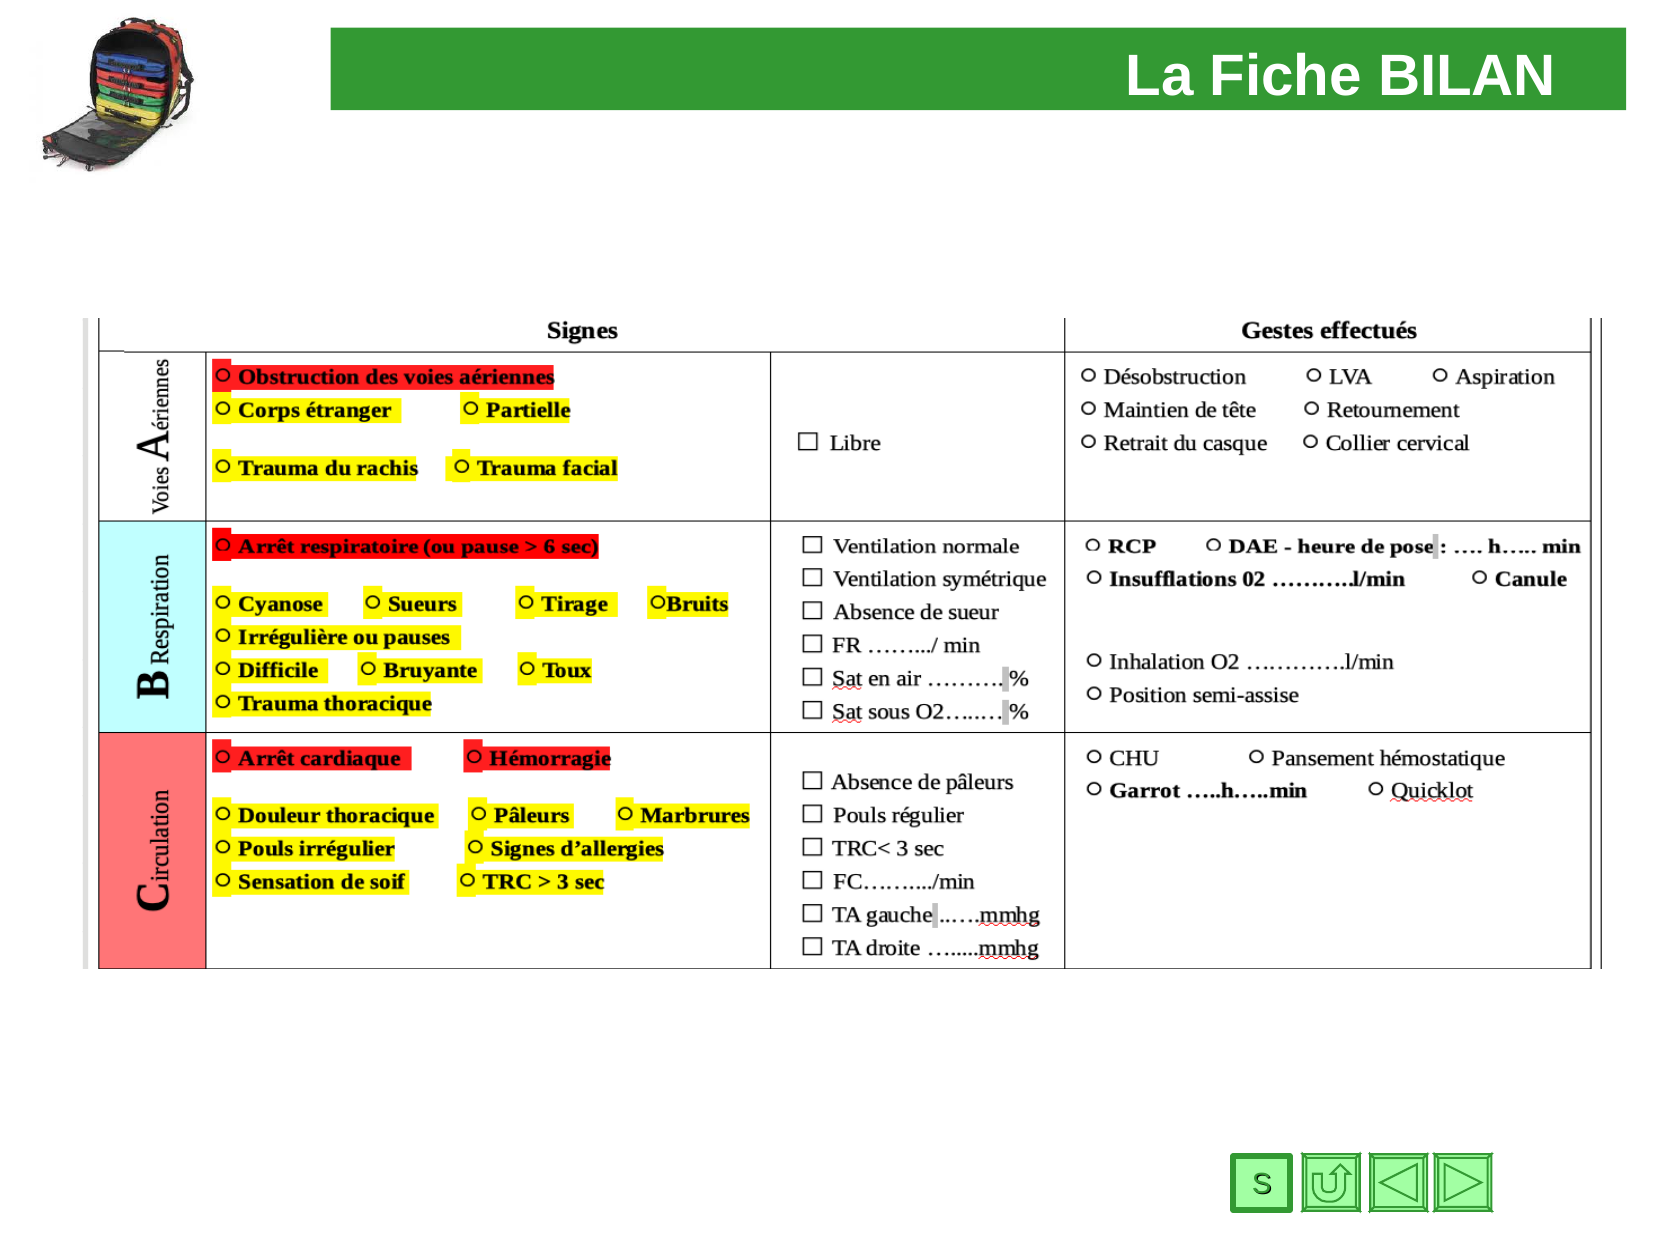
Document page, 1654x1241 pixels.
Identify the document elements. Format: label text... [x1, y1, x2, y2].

text_box La Fiche BILAN [968, 35, 1571, 116]
picture [29, 5, 201, 183]
picture [82, 318, 1607, 969]
